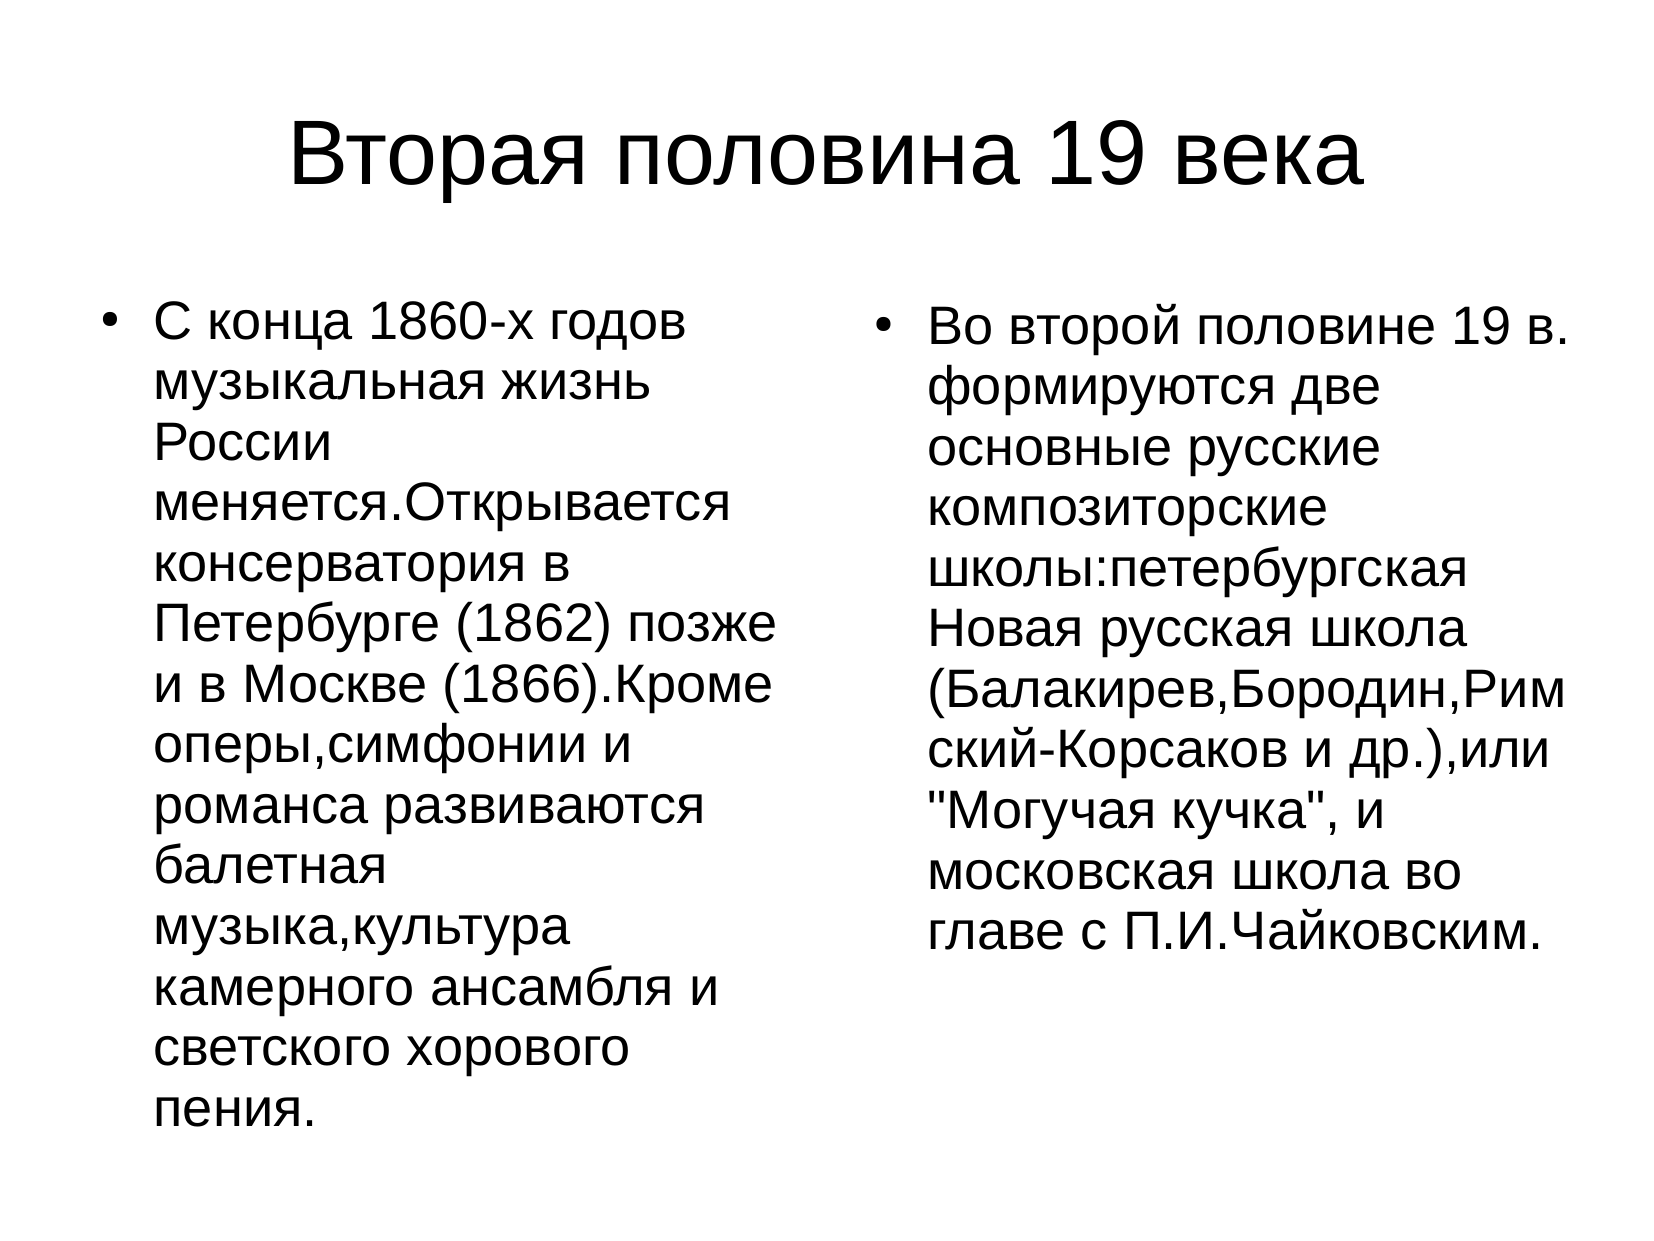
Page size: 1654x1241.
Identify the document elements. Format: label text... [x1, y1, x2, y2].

list Во второй половине 19 в. формируются две основные русские композиторские школы:петербургская Новая русская школа (Балакирев,Бородин,Римский-Корсаков и др.),или "Могучая кучка", и московская школа во главе с П.И.Чайковским. [856, 295, 1583, 1114]
title Вторая половина 19 века [82, 49, 1571, 257]
list С конца 1860-х годов музыкальная жизнь России меняется.Открывается консерватория в Петербурге (1862) позже и в Москве (1866).Кроме оперы,симфонии и романса развиваются балетная музыка,культура камерного ансамбля и светского хорового пения. [82, 290, 809, 1138]
